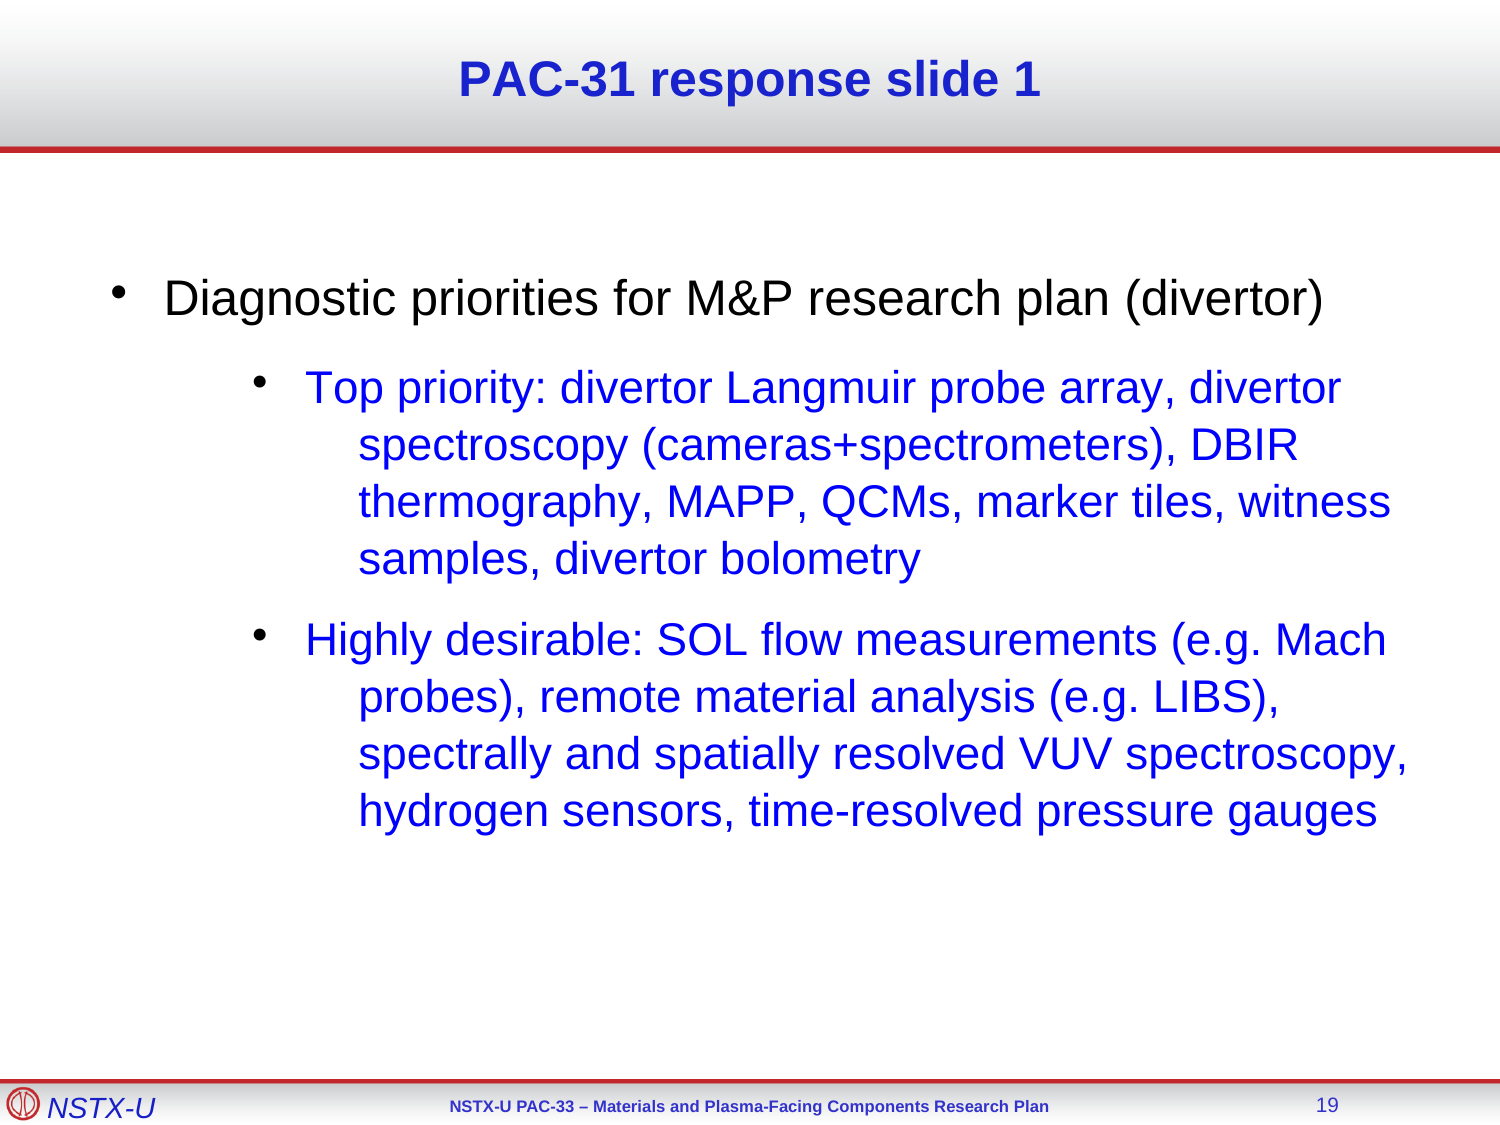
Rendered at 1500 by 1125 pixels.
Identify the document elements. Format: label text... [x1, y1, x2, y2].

list Diagnostic priorities for M&P research plan (divertor) Top priority: divertor Langmuir probe array, divertor spectroscopy (cameras+spectrometers), DBIR thermography, MAPP, QCMs, marker tiles, witness samples, divertor bolometry Highly desirable: SOL flow measurements (e.g. Mach probes), remote material analysis (e.g. LIBS), spectrally and spatially resolved VUV spectroscopy, hydrogen sensors, time-resolved pressure gauges [75, 263, 1426, 992]
title PAC-31 response slide 1 [0, 0, 1500, 150]
text_box 19 [1315, 1090, 1486, 1118]
